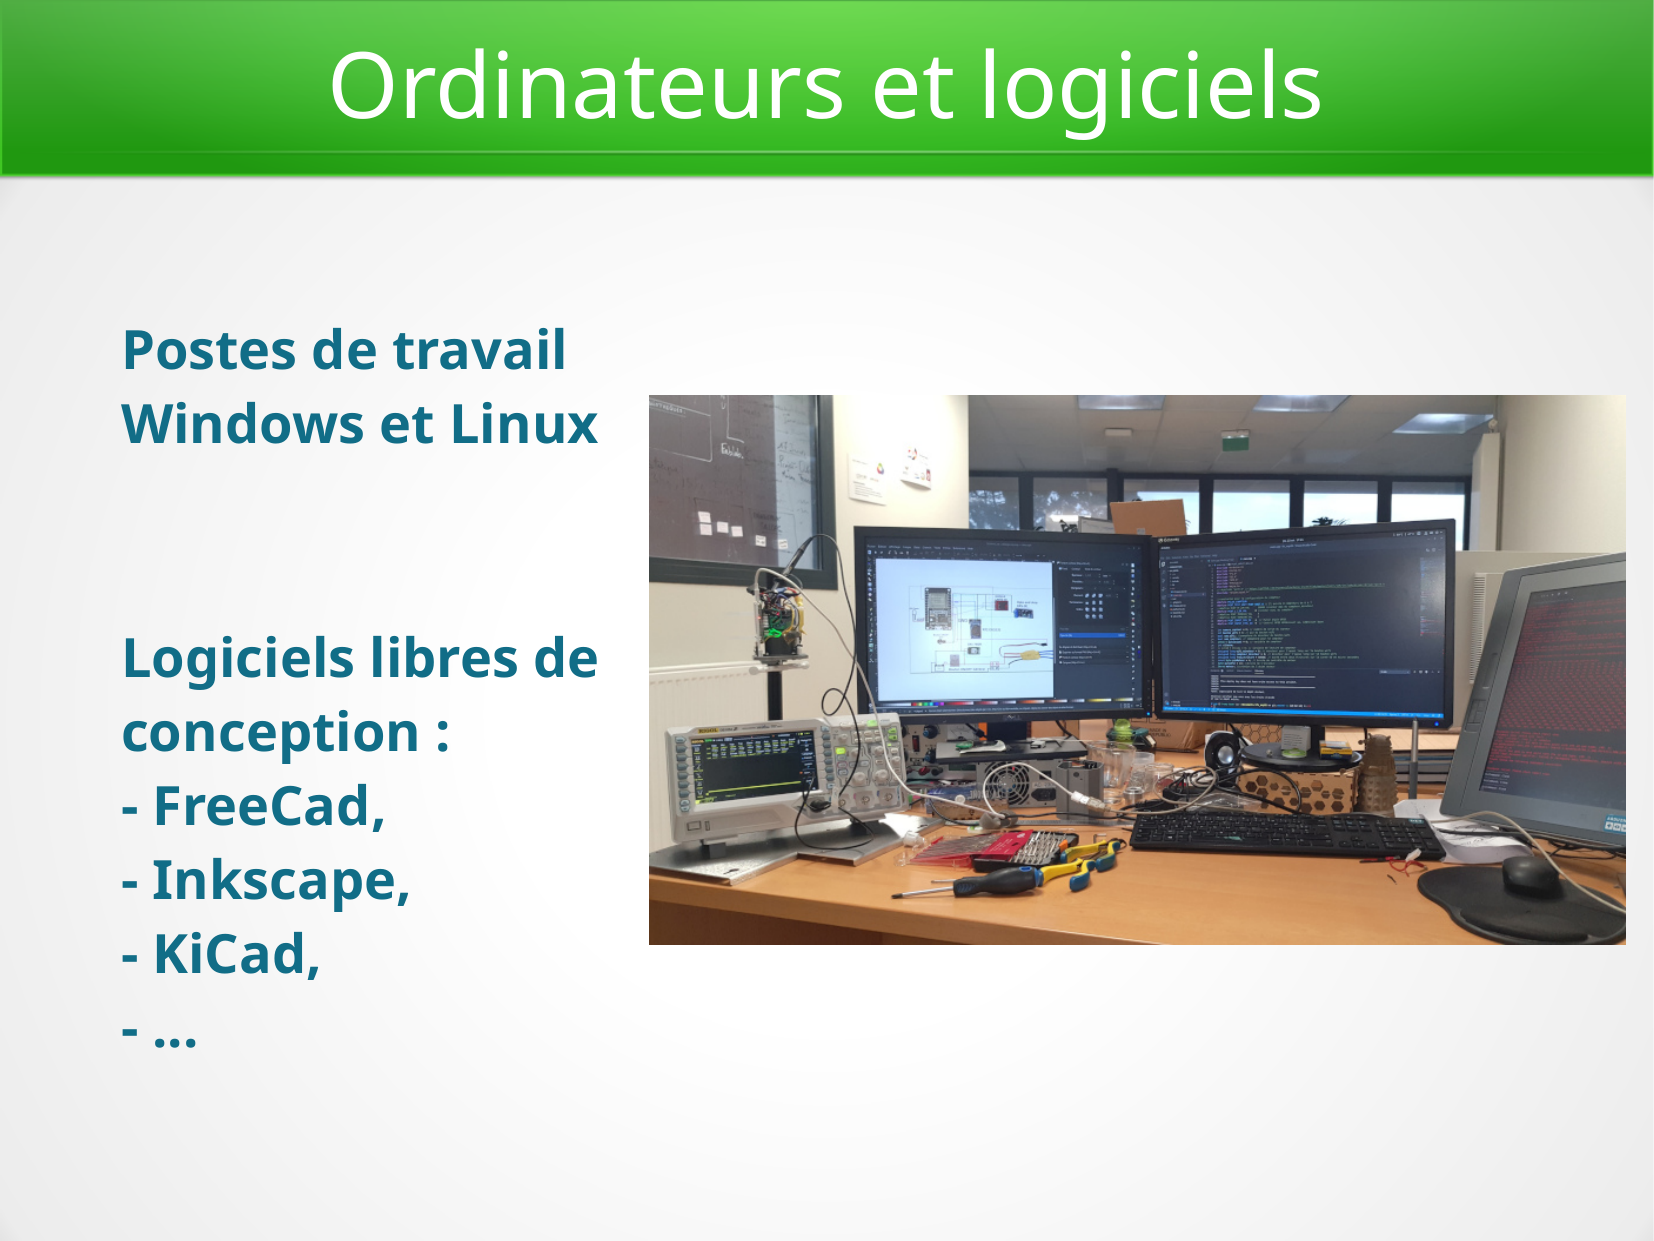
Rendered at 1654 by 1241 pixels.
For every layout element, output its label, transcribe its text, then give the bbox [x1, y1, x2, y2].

title Ordinateurs et logiciels [82, 11, 1571, 154]
picture [0, 0, 1654, 1241]
text_box Postes de travail Windows et Linux [106, 304, 709, 514]
text_box Logiciels libres de conception : - FreeCad, - Inkscape, - KiCad, - ... [106, 612, 638, 1016]
